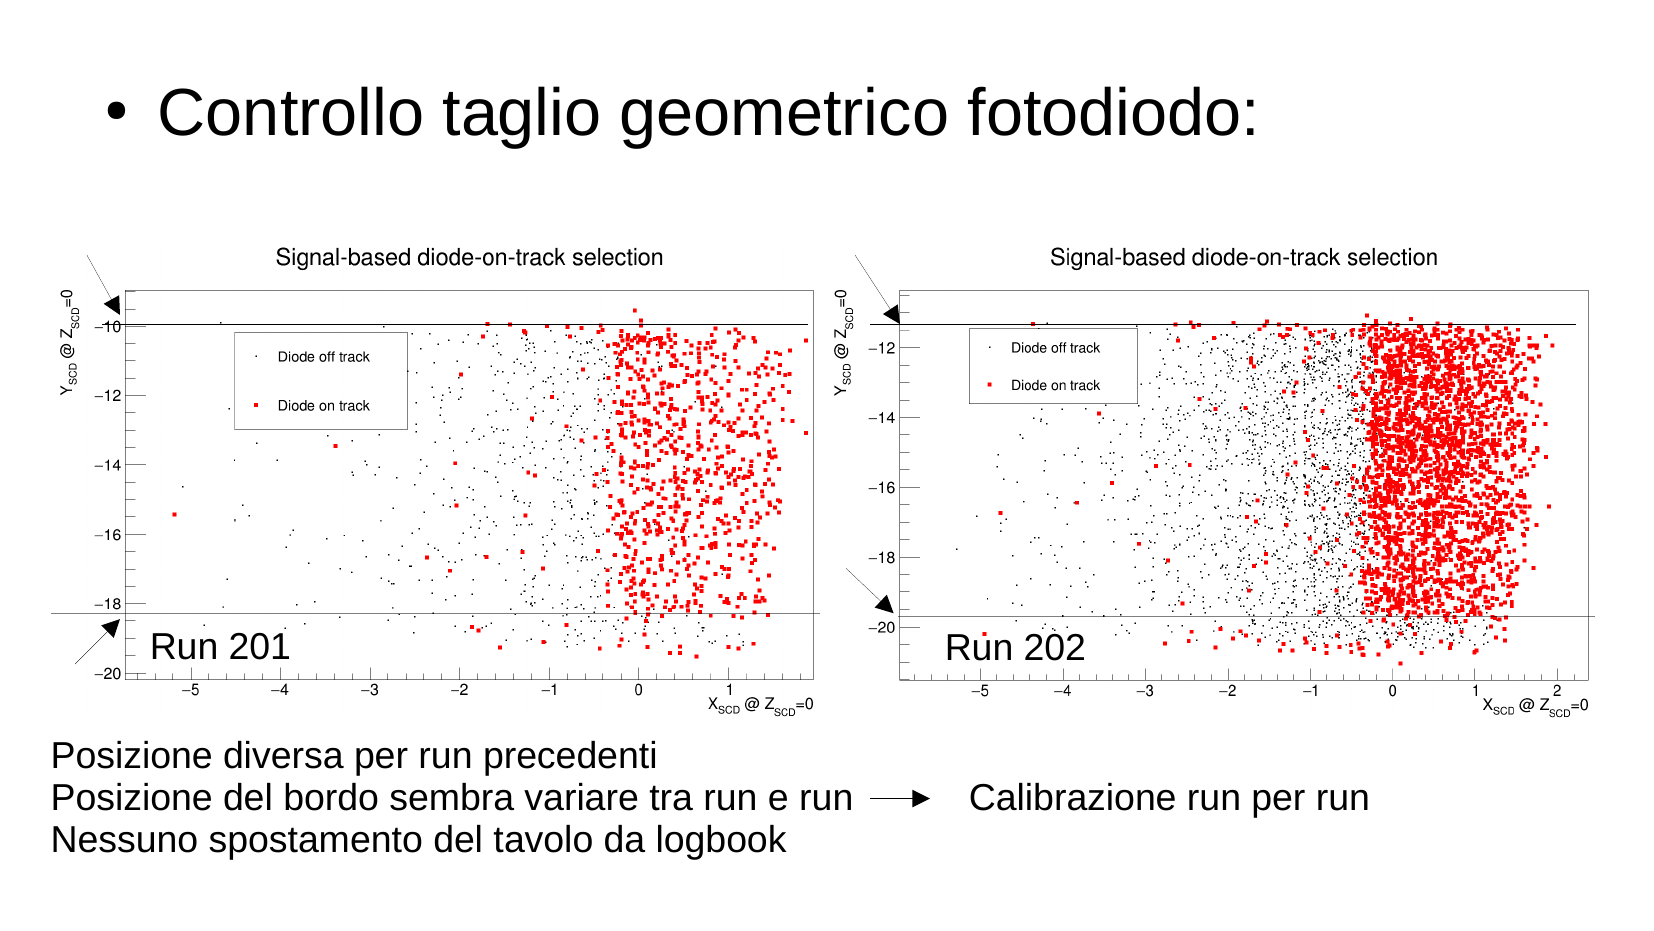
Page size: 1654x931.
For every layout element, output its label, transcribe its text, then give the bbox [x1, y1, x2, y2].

picture [825, 244, 1595, 718]
picture [51, 244, 820, 717]
text_box Posizione diversa per run precedenti Posizione del bordo sembra variare tra run e run Nessuno spostamento del tavolo da logbook [35, 726, 891, 910]
text_box Run 202 [930, 619, 1111, 718]
list Controllo taglio geometrico fotodiodo: [86, 75, 1576, 615]
text_box Calibrazione run per run [954, 768, 1600, 859]
text_box Run 201 [135, 617, 316, 717]
